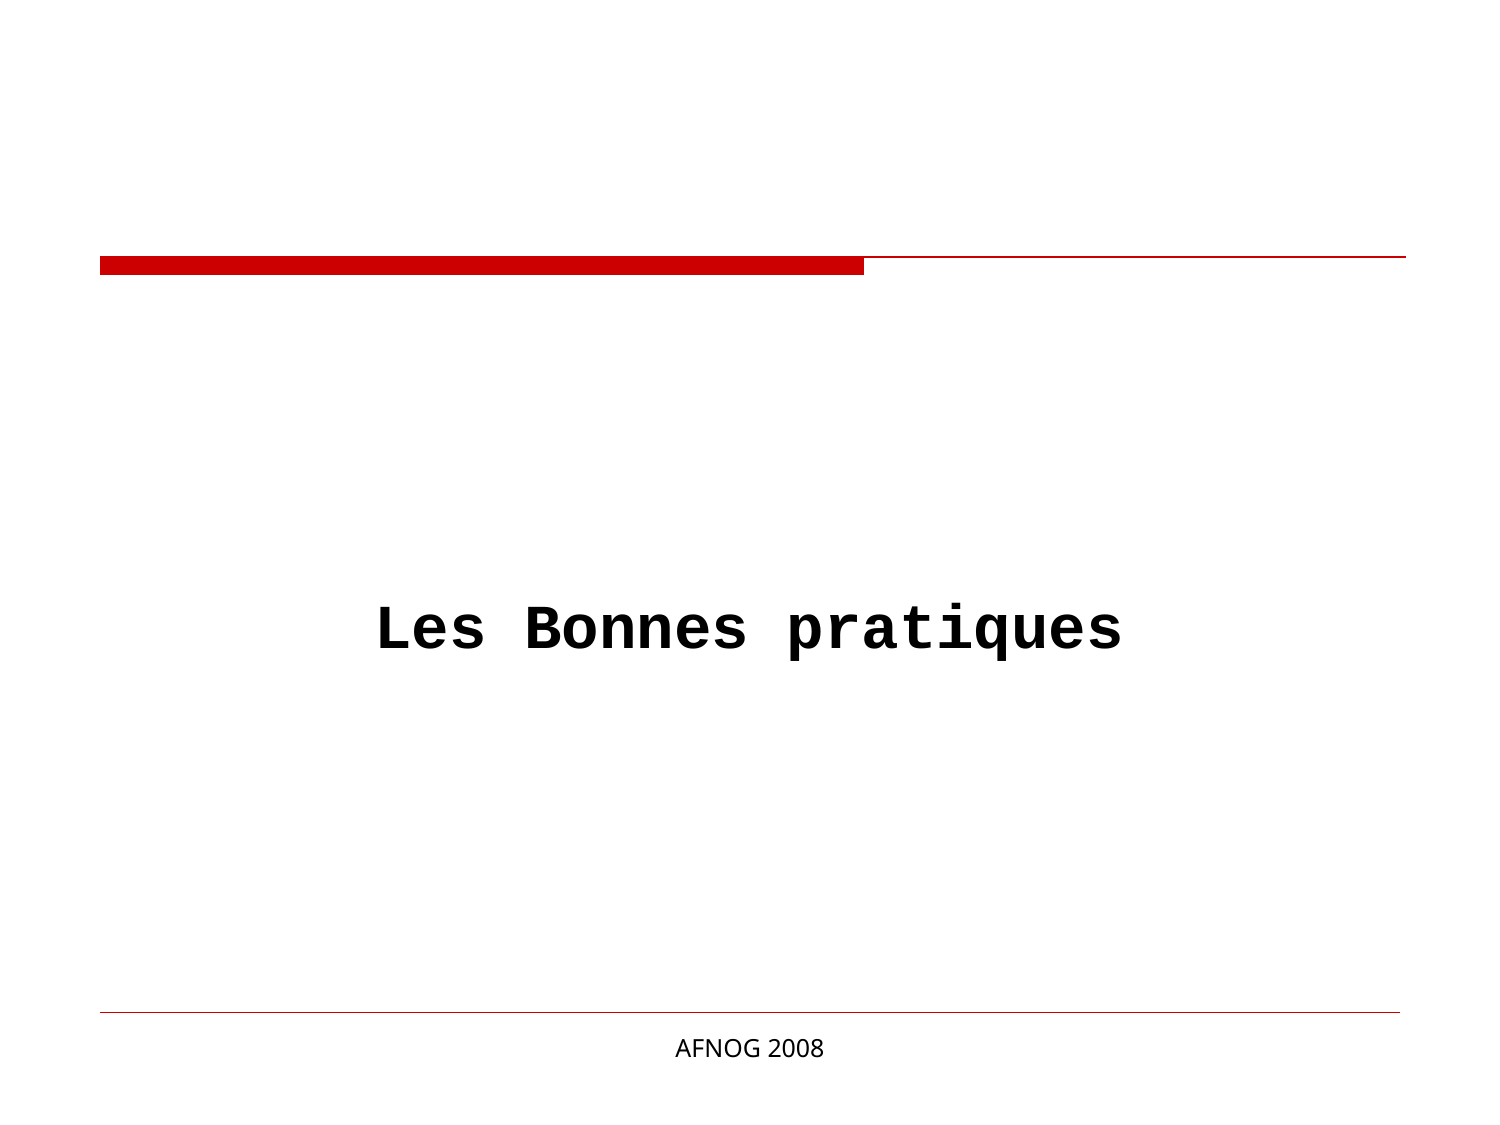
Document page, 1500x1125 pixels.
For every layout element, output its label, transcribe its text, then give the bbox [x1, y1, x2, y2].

list Les Bonnes pratiques [92, 287, 1406, 988]
text_box AFNOG 2008 [512, 1024, 988, 1103]
